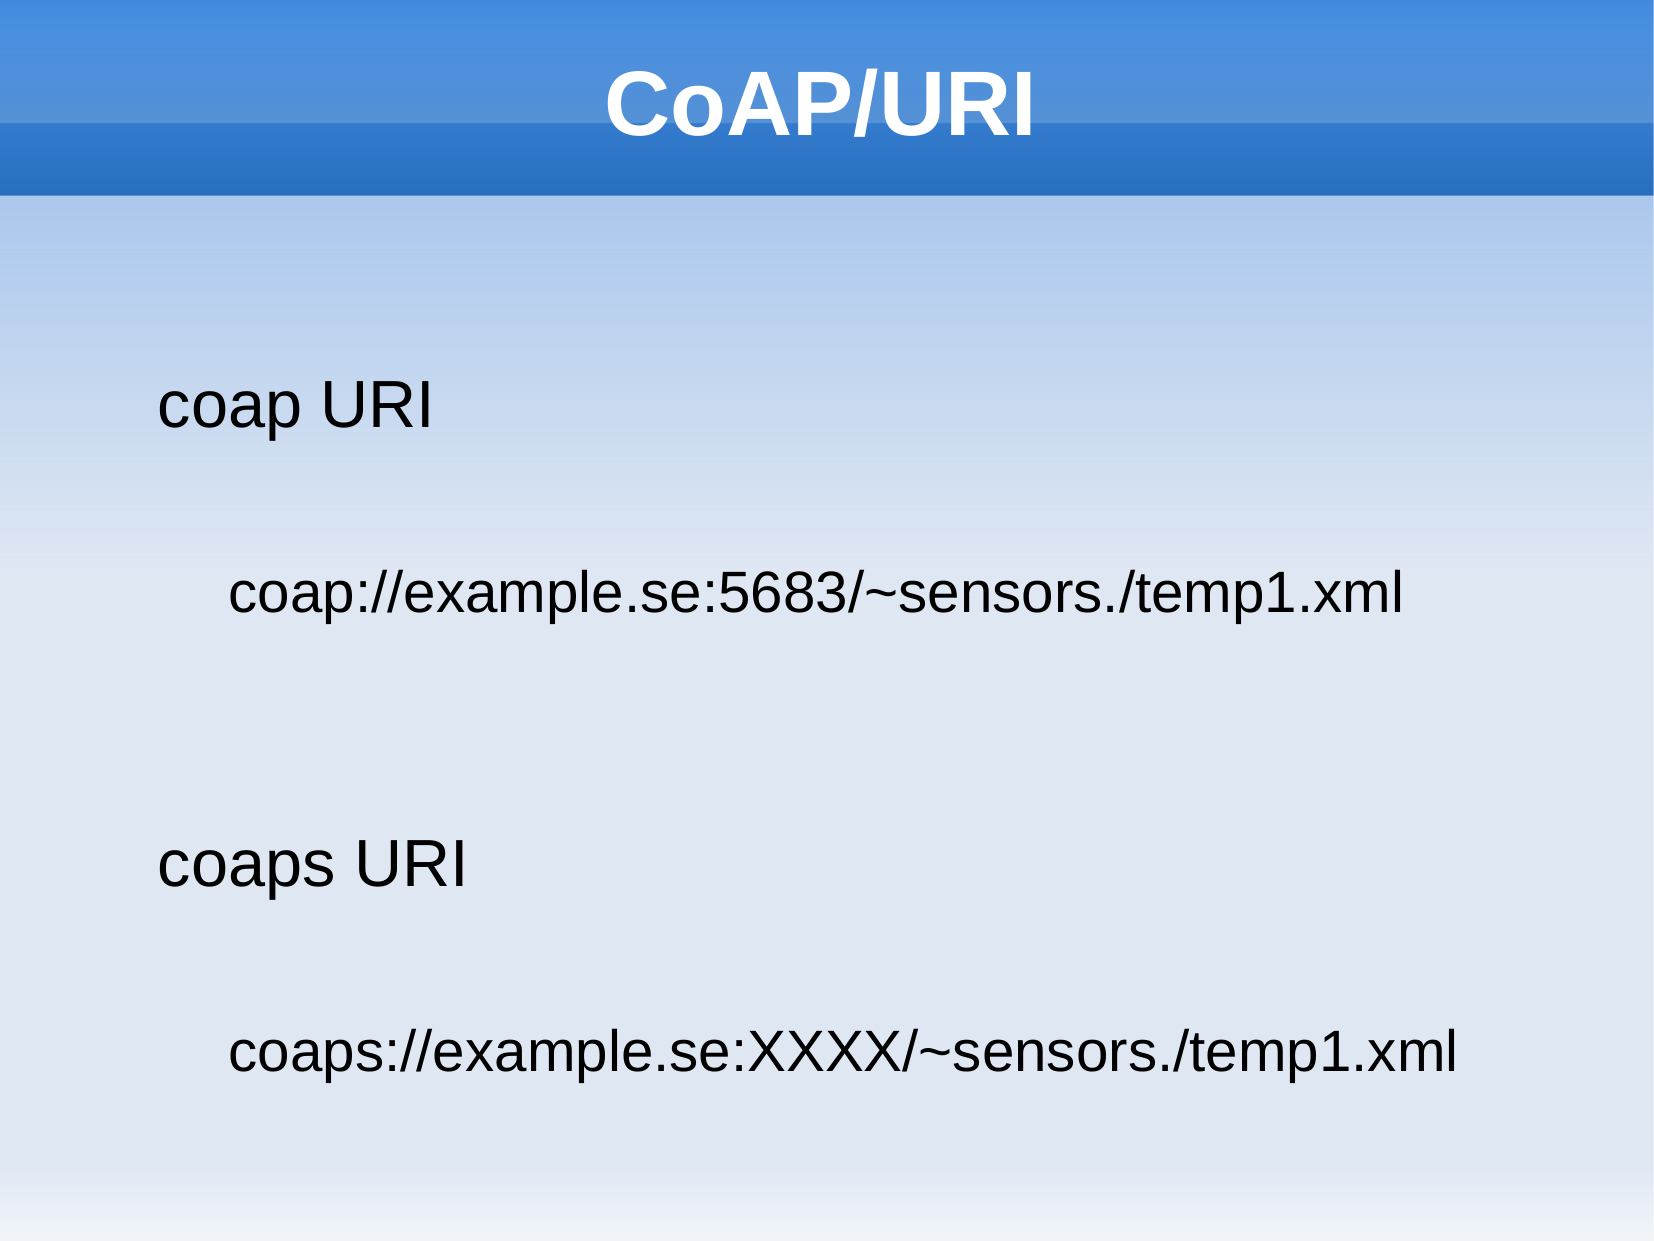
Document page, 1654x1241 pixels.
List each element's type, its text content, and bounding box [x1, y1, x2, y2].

list coap URI coap://example.se:5683/~sensors./temp1.xml coaps URI coaps://example.se:XXXX/~sensors./temp1.xml [86, 262, 1576, 1084]
title CoAP/URI [76, 0, 1565, 208]
picture [0, 0, 1654, 1241]
